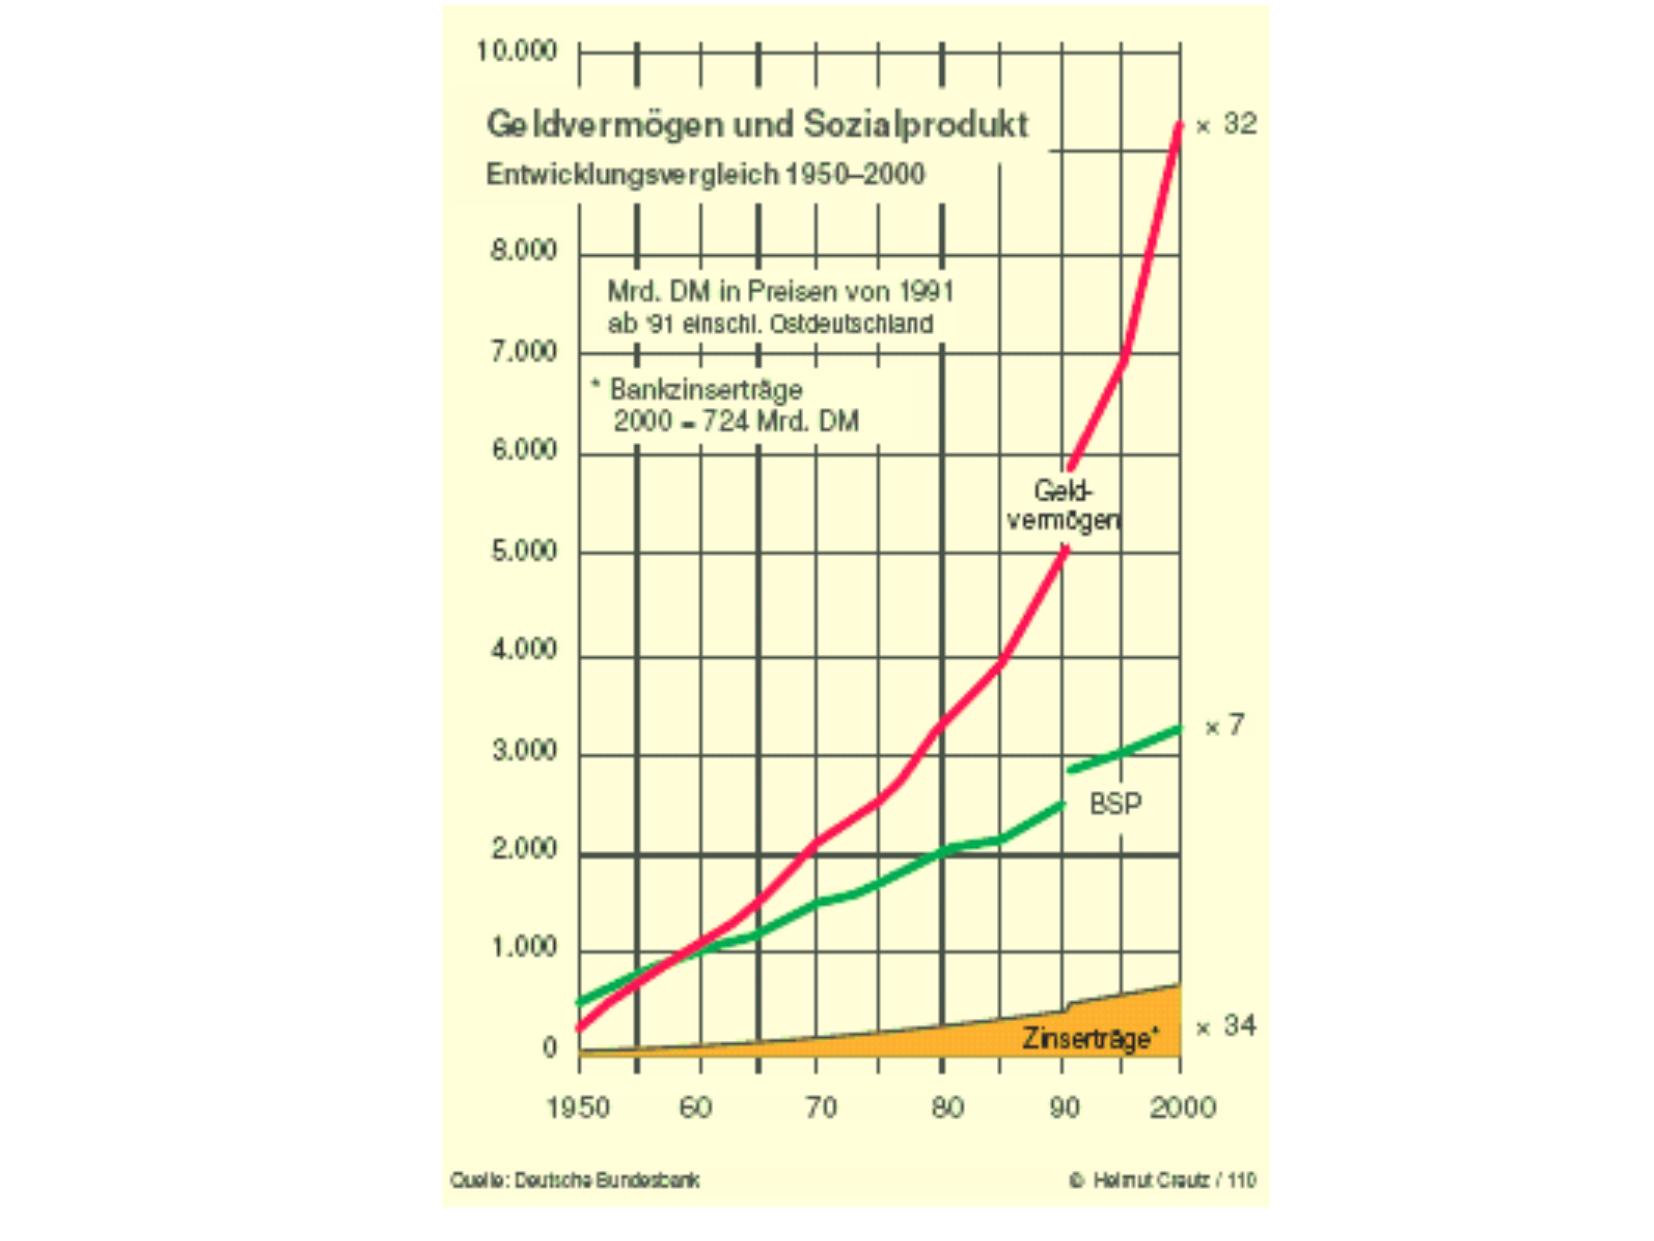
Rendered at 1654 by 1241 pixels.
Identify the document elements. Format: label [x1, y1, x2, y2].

picture [442, 5, 1270, 1211]
